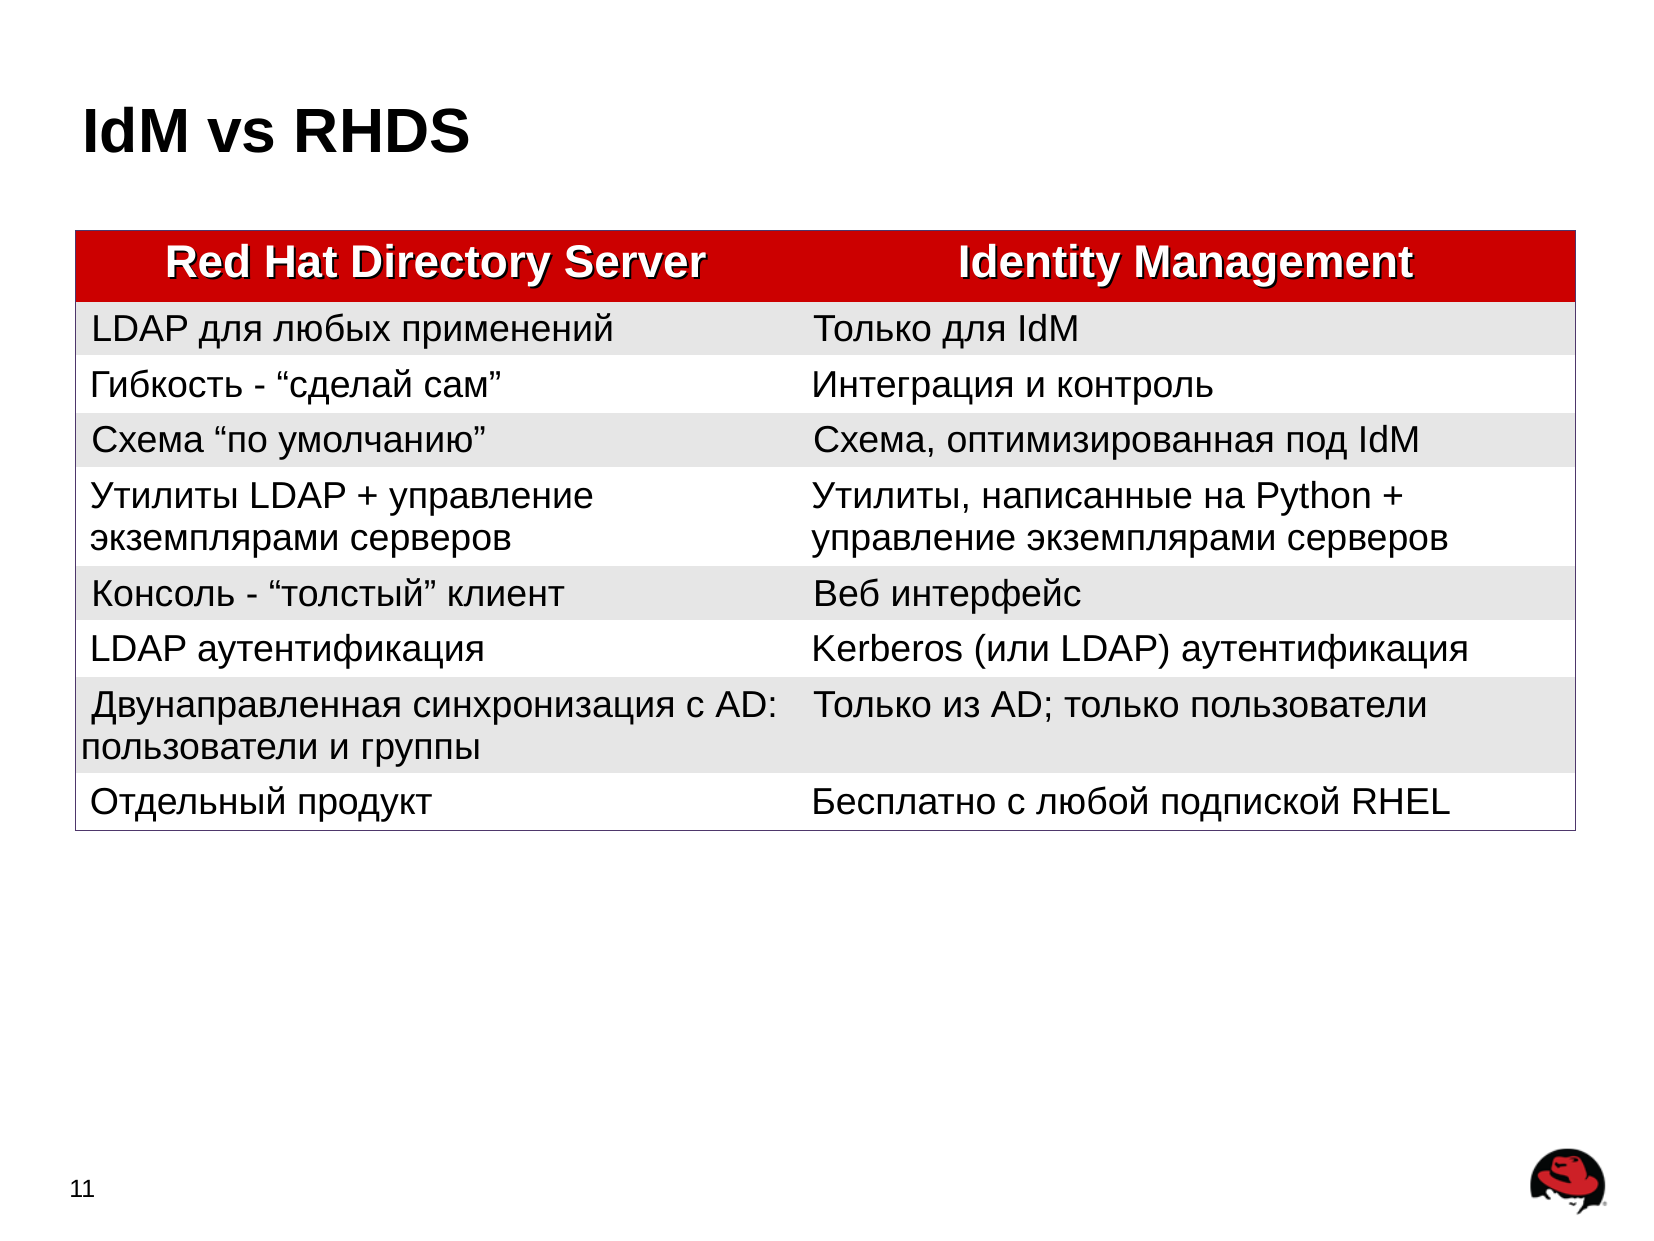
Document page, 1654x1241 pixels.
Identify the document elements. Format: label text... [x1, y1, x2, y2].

picture [1529, 1146, 1613, 1224]
table_cell Схема, оптимизированная под IdM [797, 413, 1575, 467]
table_cell LDAP для любых применений [76, 302, 797, 355]
table_cell Интеграция и контроль [797, 355, 1575, 413]
table_cell Отдельный продукт [76, 773, 797, 830]
table_cell Kerberos (или LDAP) аутентификация [797, 620, 1575, 677]
table_cell Утилиты LDAP + управление экземплярами серверов [76, 467, 797, 566]
table_cell Веб интерфейс [797, 566, 1575, 620]
table_cell Гибкость - “сделай сам” [76, 355, 797, 413]
table_cell Консоль - “толстый” клиент [76, 566, 797, 620]
table_cell Только для IdM [797, 302, 1575, 355]
table_cell Утилиты, написанные на Python + управление экземплярами серверов [797, 467, 1575, 566]
table_cell Бесплатно с любой подпиской RHEL [797, 773, 1575, 830]
table_header Red Hat Directory Server [76, 231, 797, 302]
table_cell LDAP аутентификация [76, 620, 797, 677]
title IdM vs RHDS [82, 37, 1571, 226]
table_header Identity Management [797, 231, 1575, 302]
table_cell Схема “по умолчанию” [76, 413, 797, 467]
table_cell Двунаправленная синхронизация с AD: пользователи и группы [76, 677, 797, 773]
table_cell Только из AD; только пользователи [797, 677, 1575, 773]
